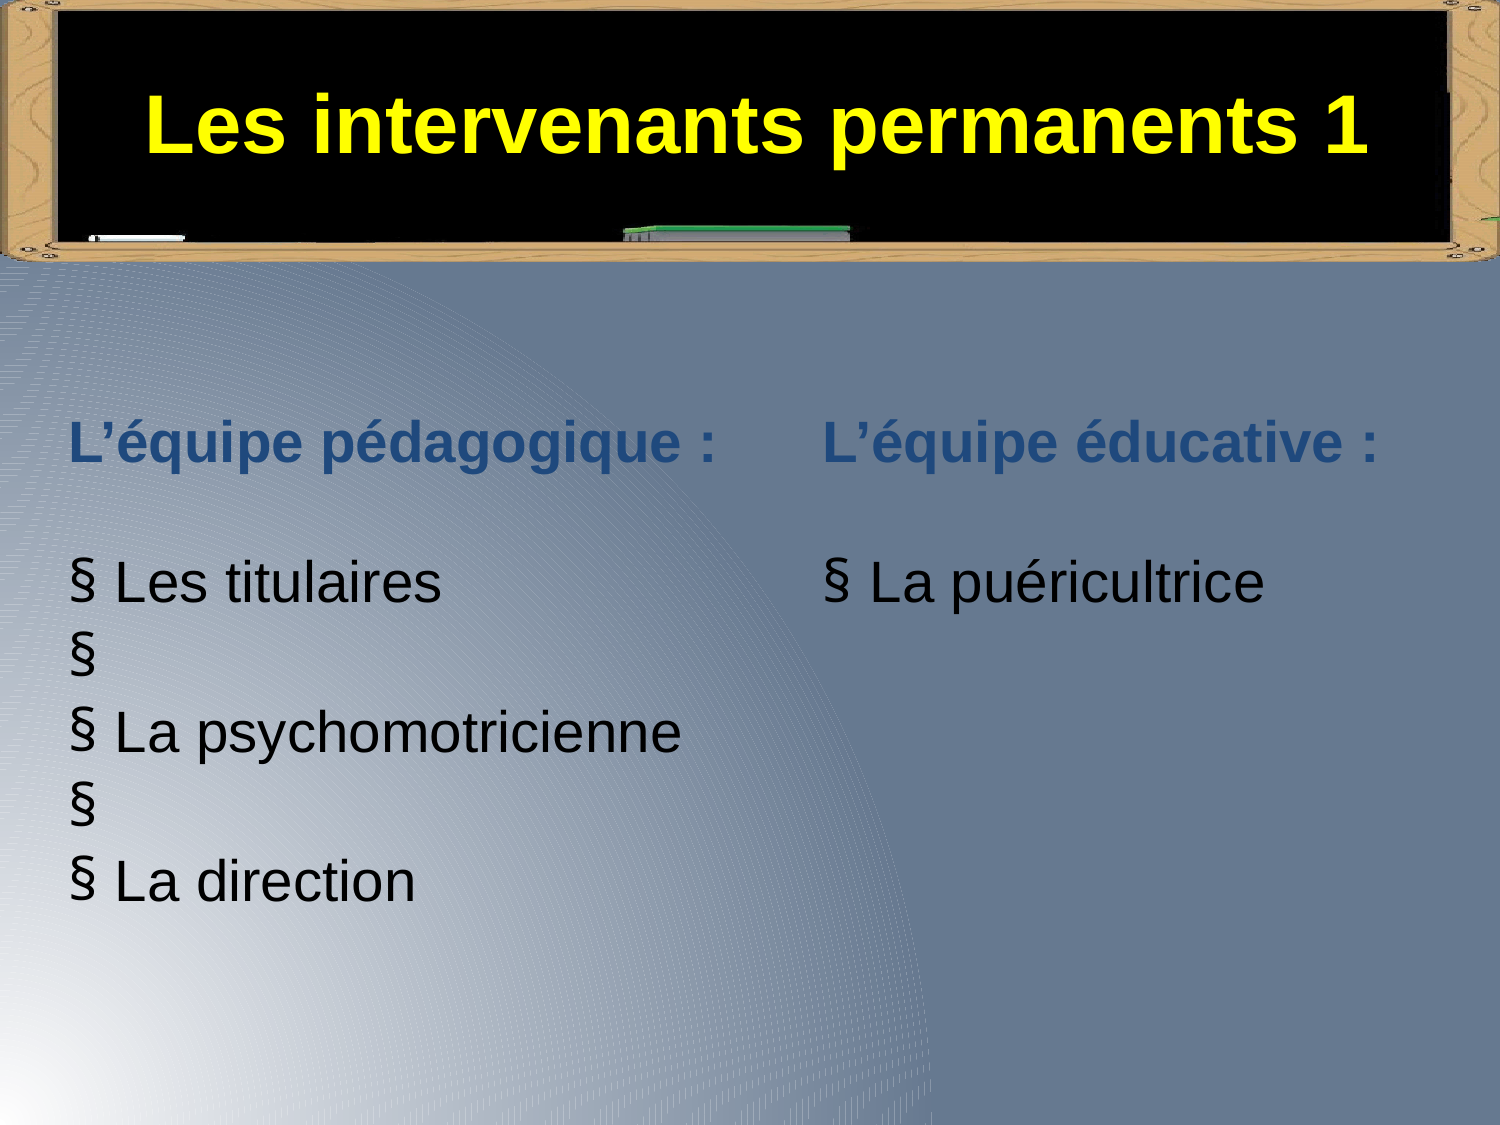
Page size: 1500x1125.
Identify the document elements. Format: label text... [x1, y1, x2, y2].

text_box L’équipe pédagogique : Les titulaires La psychomotricienne La direction [53, 397, 743, 908]
text_box L’équipe éducative : La puéricultrice [807, 397, 1500, 625]
text_box Les intervenants permanents 1 [129, 63, 1406, 180]
picture [0, 0, 1500, 262]
